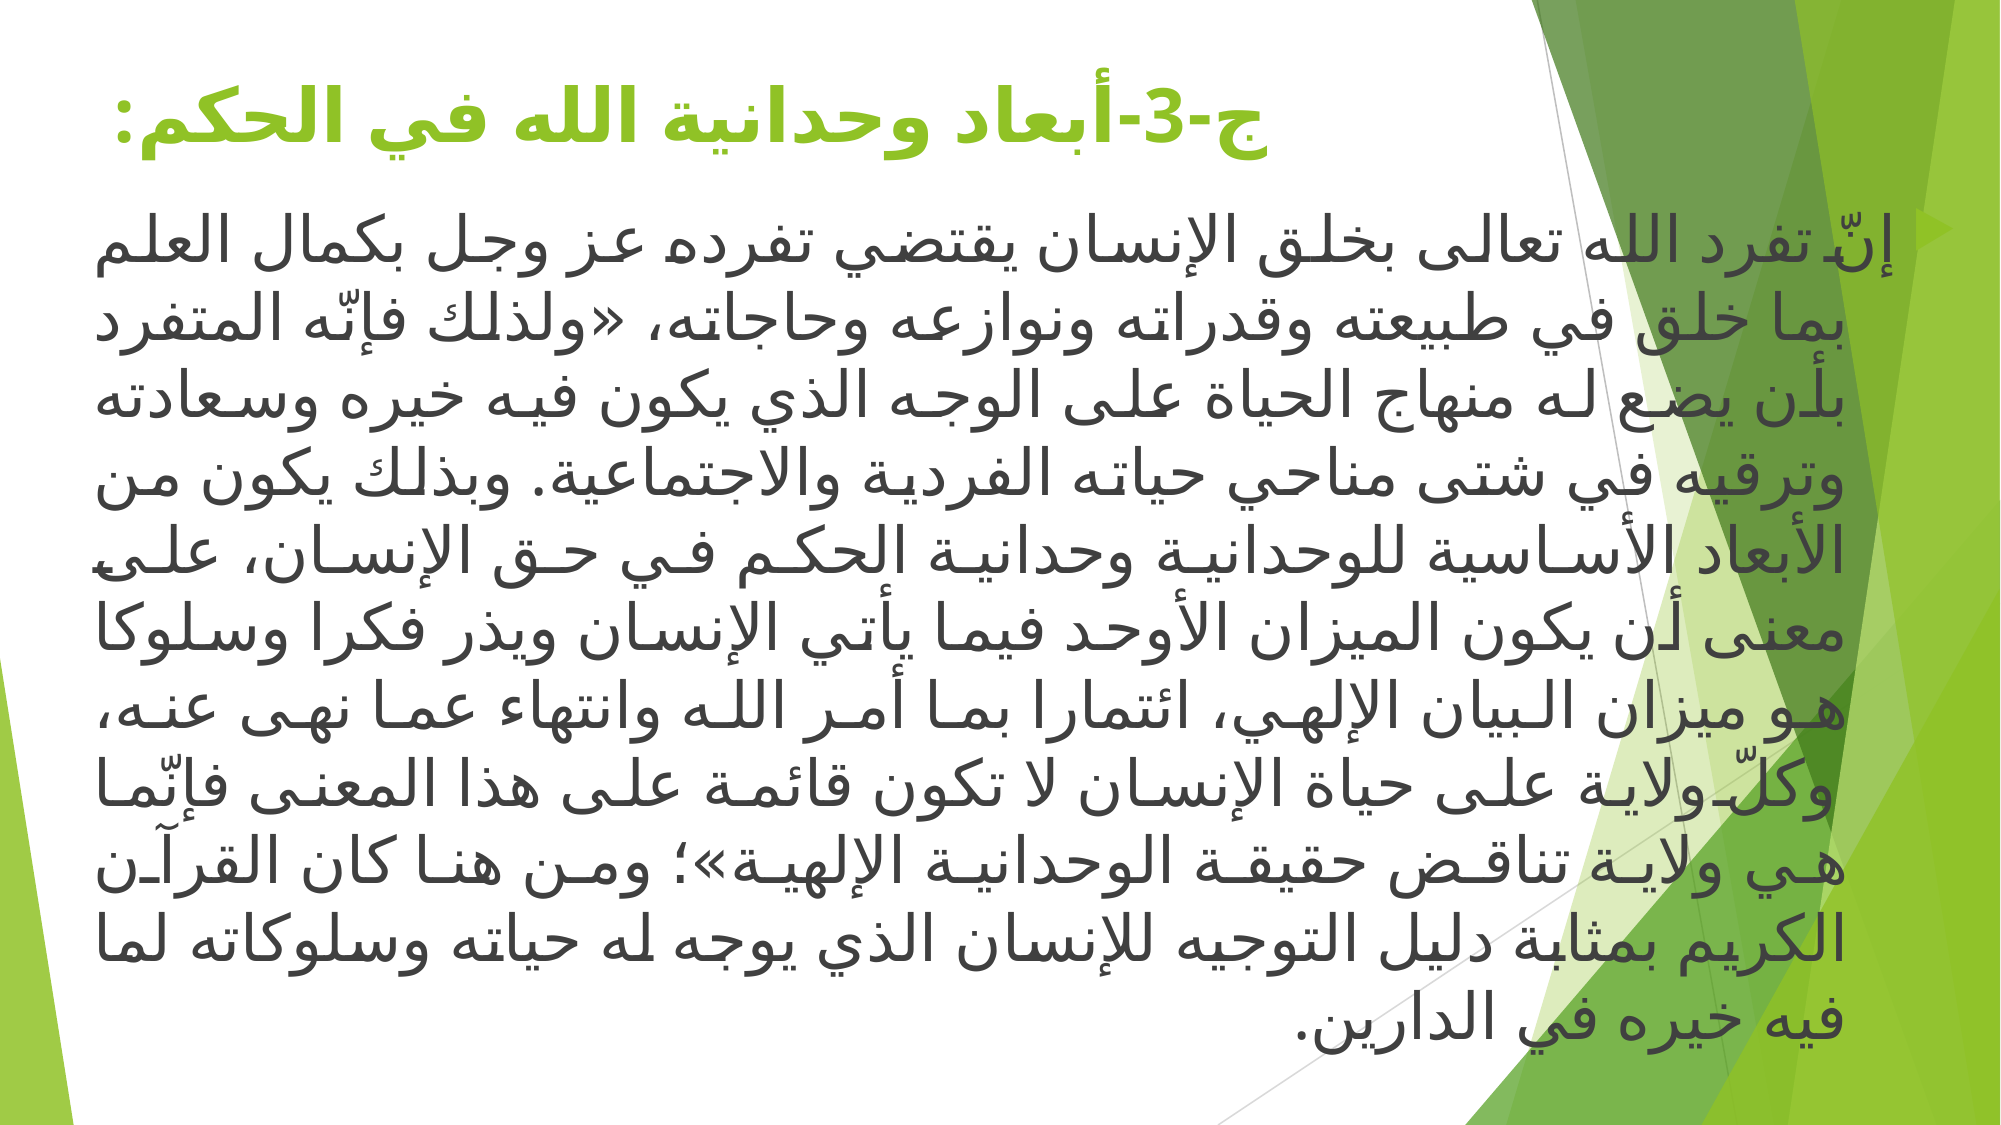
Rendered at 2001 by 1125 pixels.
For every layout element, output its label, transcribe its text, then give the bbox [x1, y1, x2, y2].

list إنّ تفرد الله تعالى بخلق الإنسان يقتضي تفرده عز وجل بكمال العلم بما خلق في طبيعته وقدراته ونوازعه وحاجاته، «ولذلك فإنّه المتفرد بأن يضع له منهاج الحياة على الوجه الذي يكون فيه خيره وسعادته وترقيه في شتى مناحي حياته الفردية والاجتماعية. وبذلك يكون من الأبعاد الأساسية للوحدانية وحدانية الحكم في حق الإنسان، على معنى أن يكون الميزان الأوحد فيما يأتي الإنسان ويذر فكرا وسلوكا هو ميزان البيان الإلهي، ائتمارا بما أمر الله وانتهاء عما نهى عنه، وكلّ ولاية على حياة الإنسان لا تكون قائمة على هذا المعنى فإنّما هي ولاية تناقض حقيقة الوحدانية الإلهية»؛ ومن هنا كان القرآن الكريم بمثابة دليل التوجيه للإنسان الذي يوجه له حياته وسلوكاته لما فيه خيره في الدارين. [78, 190, 1973, 1062]
title ج-3-أبعاد وحدانية الله في الحكم: [78, 59, 1975, 191]
